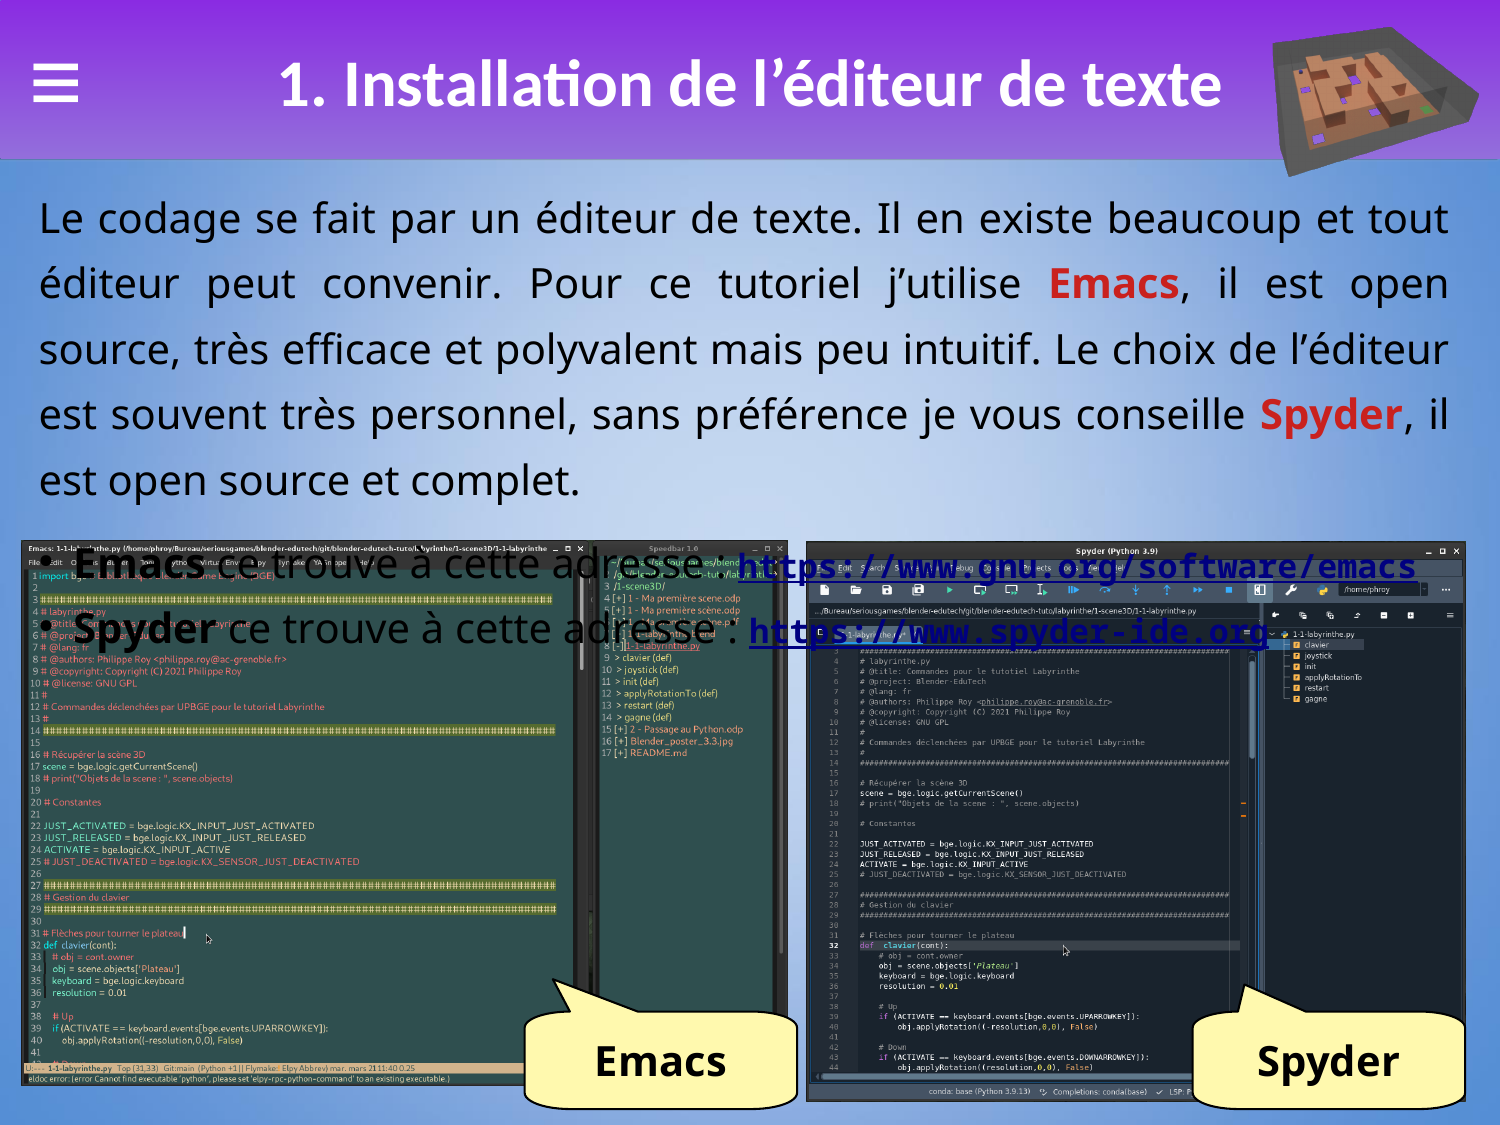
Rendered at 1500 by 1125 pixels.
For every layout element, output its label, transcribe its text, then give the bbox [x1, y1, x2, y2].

text_box ≡ [14, 23, 101, 141]
text_box Emacs [524, 979, 798, 1110]
text_box Spyder [1192, 984, 1466, 1110]
picture [0, 27, 1500, 1125]
text_box 1. Installation de l’éditeur de texte [0, 0, 1500, 159]
text_box Le codage se fait par un éditeur de texte. Il en existe beaucoup et tout éditeur peut convenir. Pour ce tutoriel j’utilise Emacs, il est open source, très efficace et polyvalent mais peu intuitif. Le choix de l’éditeur est souvent très personnel, sans préférence je vous conseille Spyder, il est open source et complet. Emacs ce trouve à cette adresse : https://www.gnu.org/software/emacs Spyder ce trouve à cette adresse : https://www.spyder-ide.org [23, 172, 1465, 494]
